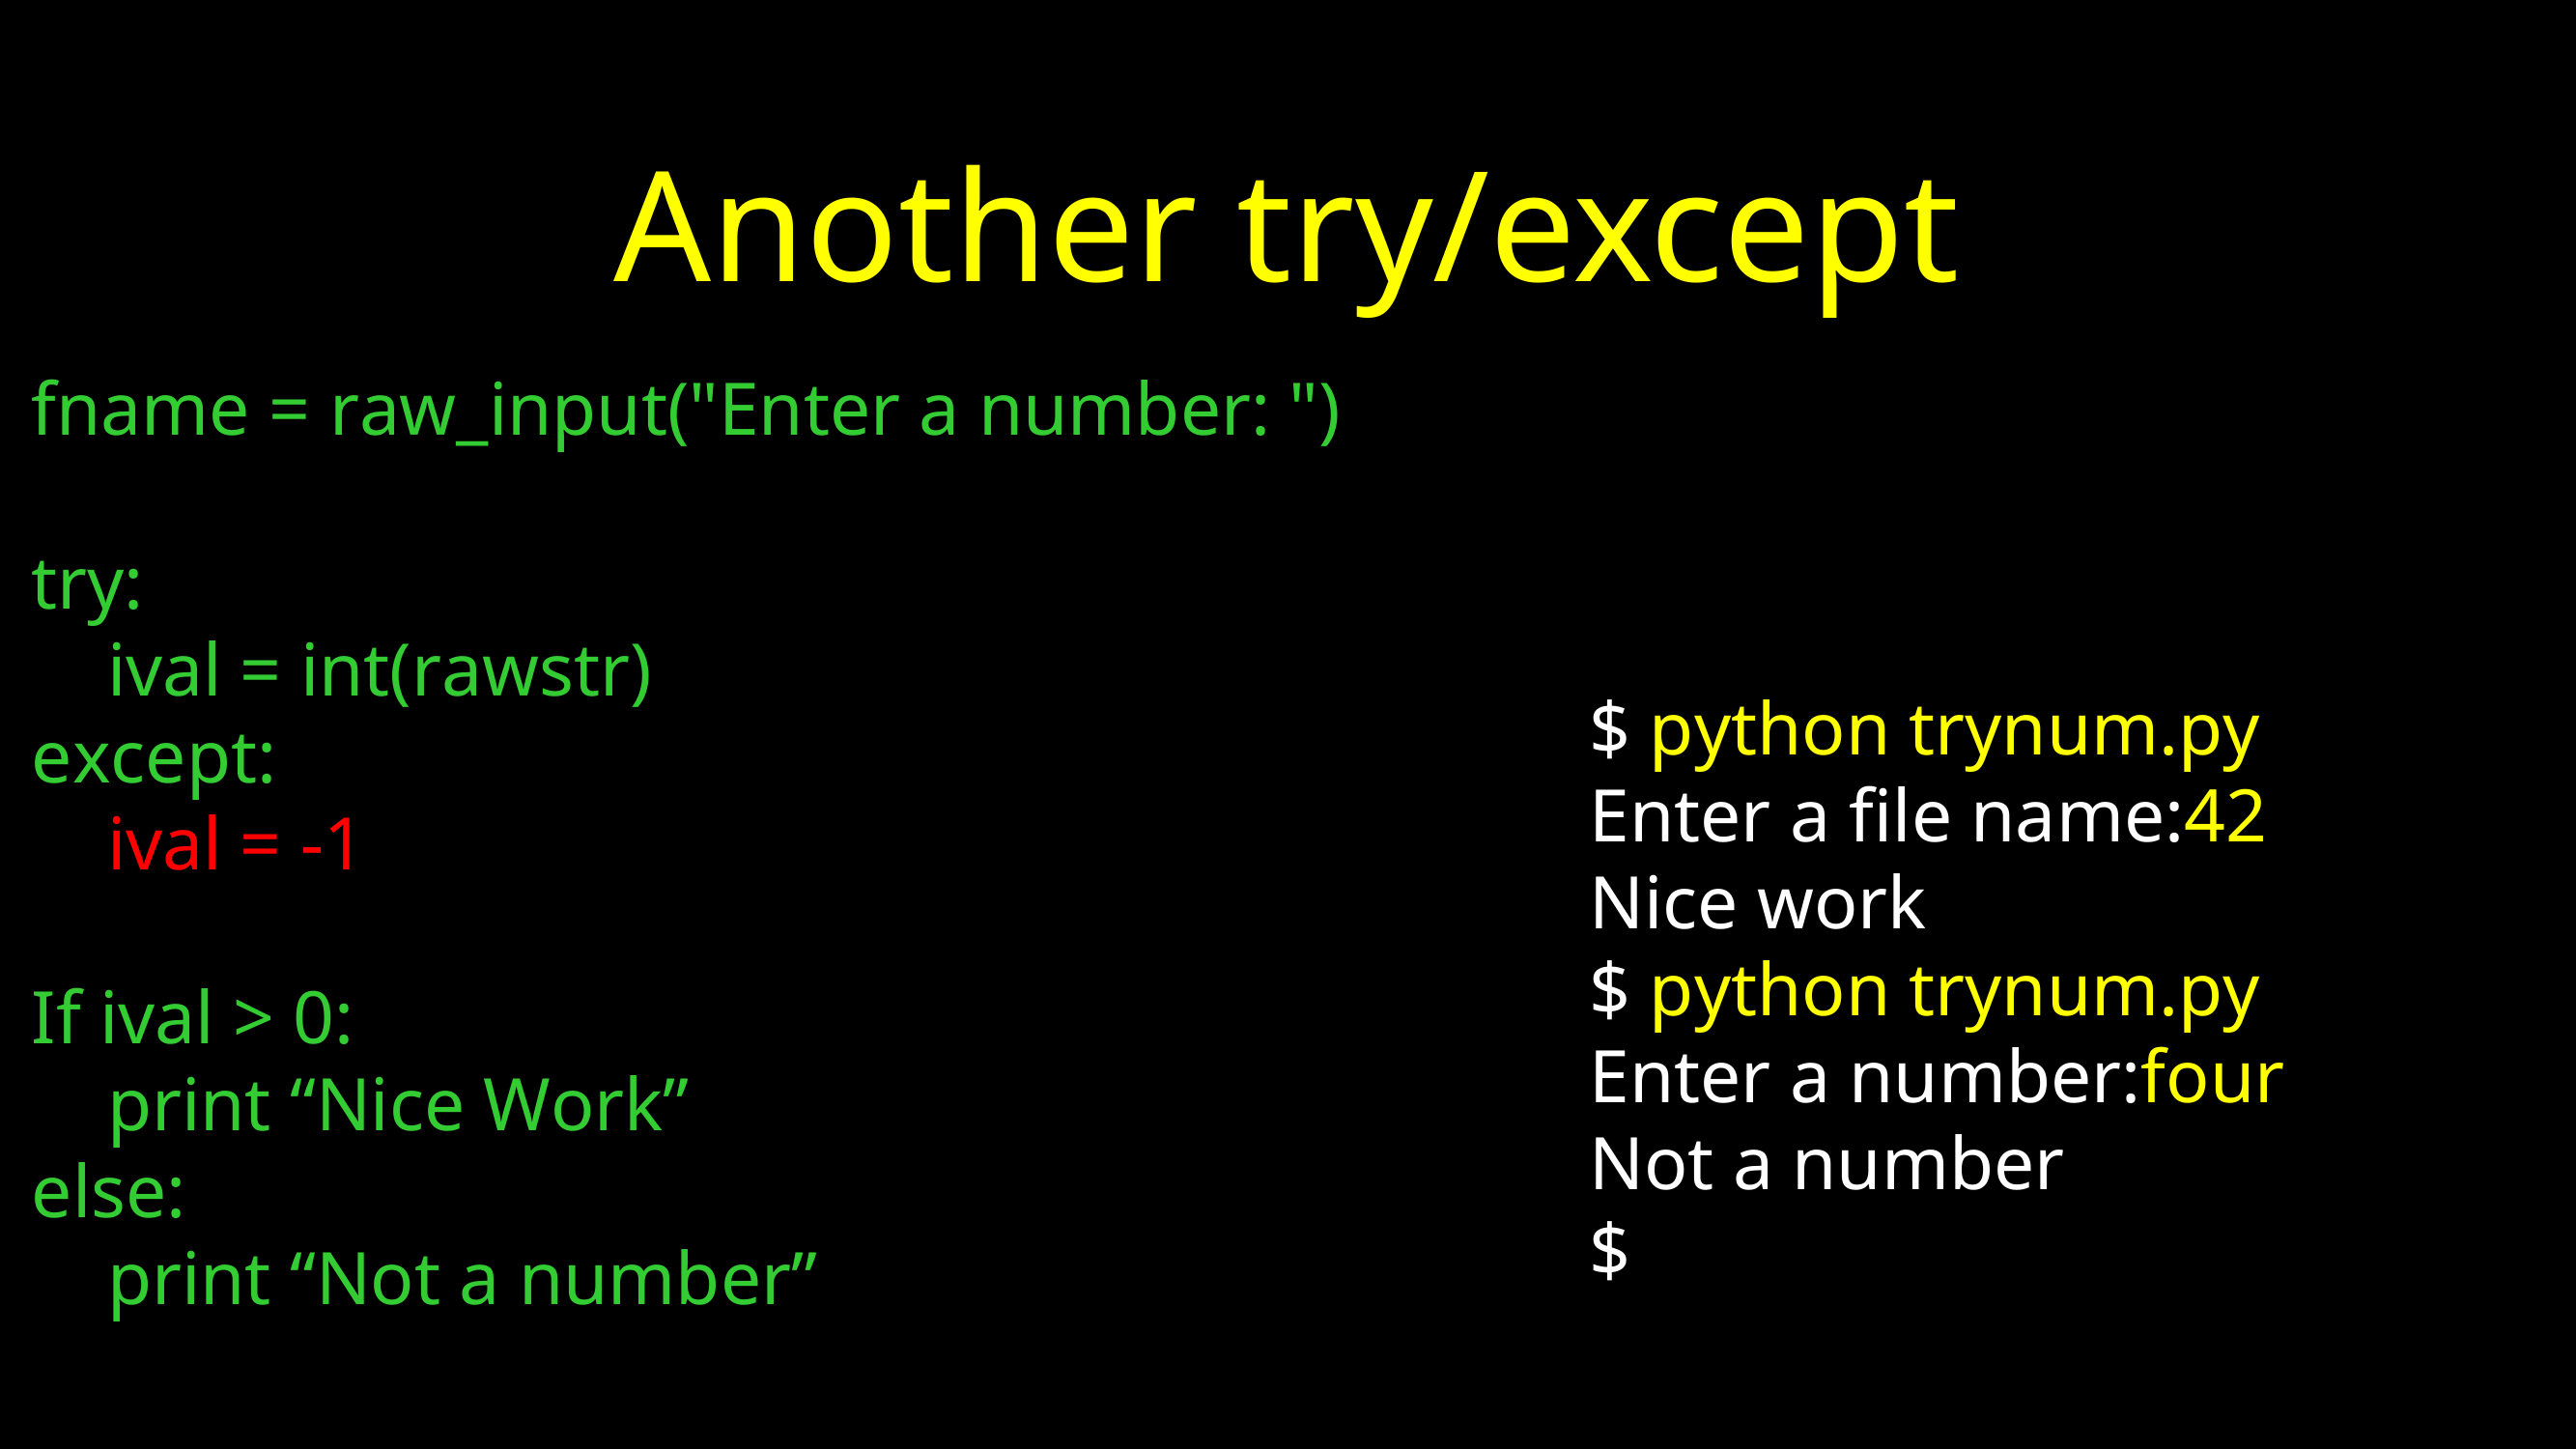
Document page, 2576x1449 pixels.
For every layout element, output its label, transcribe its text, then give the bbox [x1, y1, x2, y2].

text_box $ python trynum.py Enter a file name:42 Nice work $ python trynum.py Enter a number:four Not a number $ [1589, 682, 2285, 1292]
title Another try/except [183, 38, 2392, 403]
text_box fname = raw_input("Enter a number: ") try: ival = int(rawstr) except: ival = -1 If ival > 0: print “Nice Work” else: print “Not a number” [31, 362, 1342, 1320]
